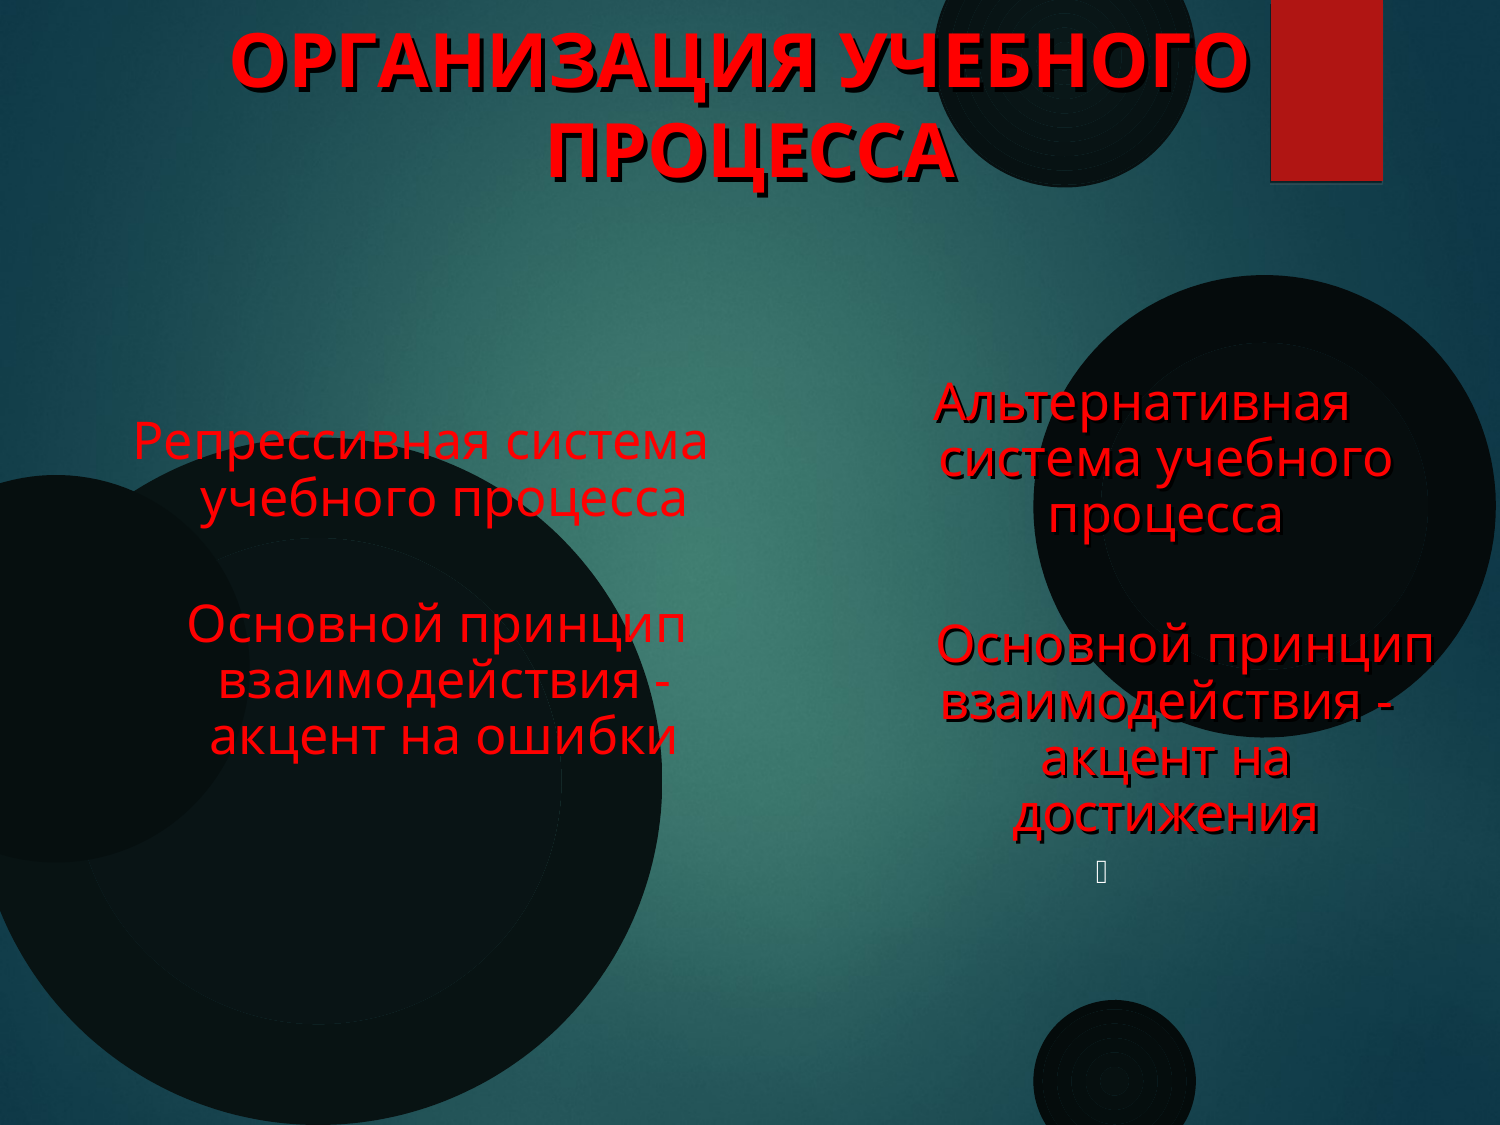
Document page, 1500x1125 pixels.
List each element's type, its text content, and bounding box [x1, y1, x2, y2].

text_box Репрессивная система учебного процесса Основной принцип взаимодействия - акцент на ошибки [90, 302, 753, 879]
text_box Альтернативная система учебного процесса Основной принцип взаимодействия - акцент на достижения [828, 349, 1457, 926]
text_box Организация учебного процесса [29, 5, 1471, 200]
